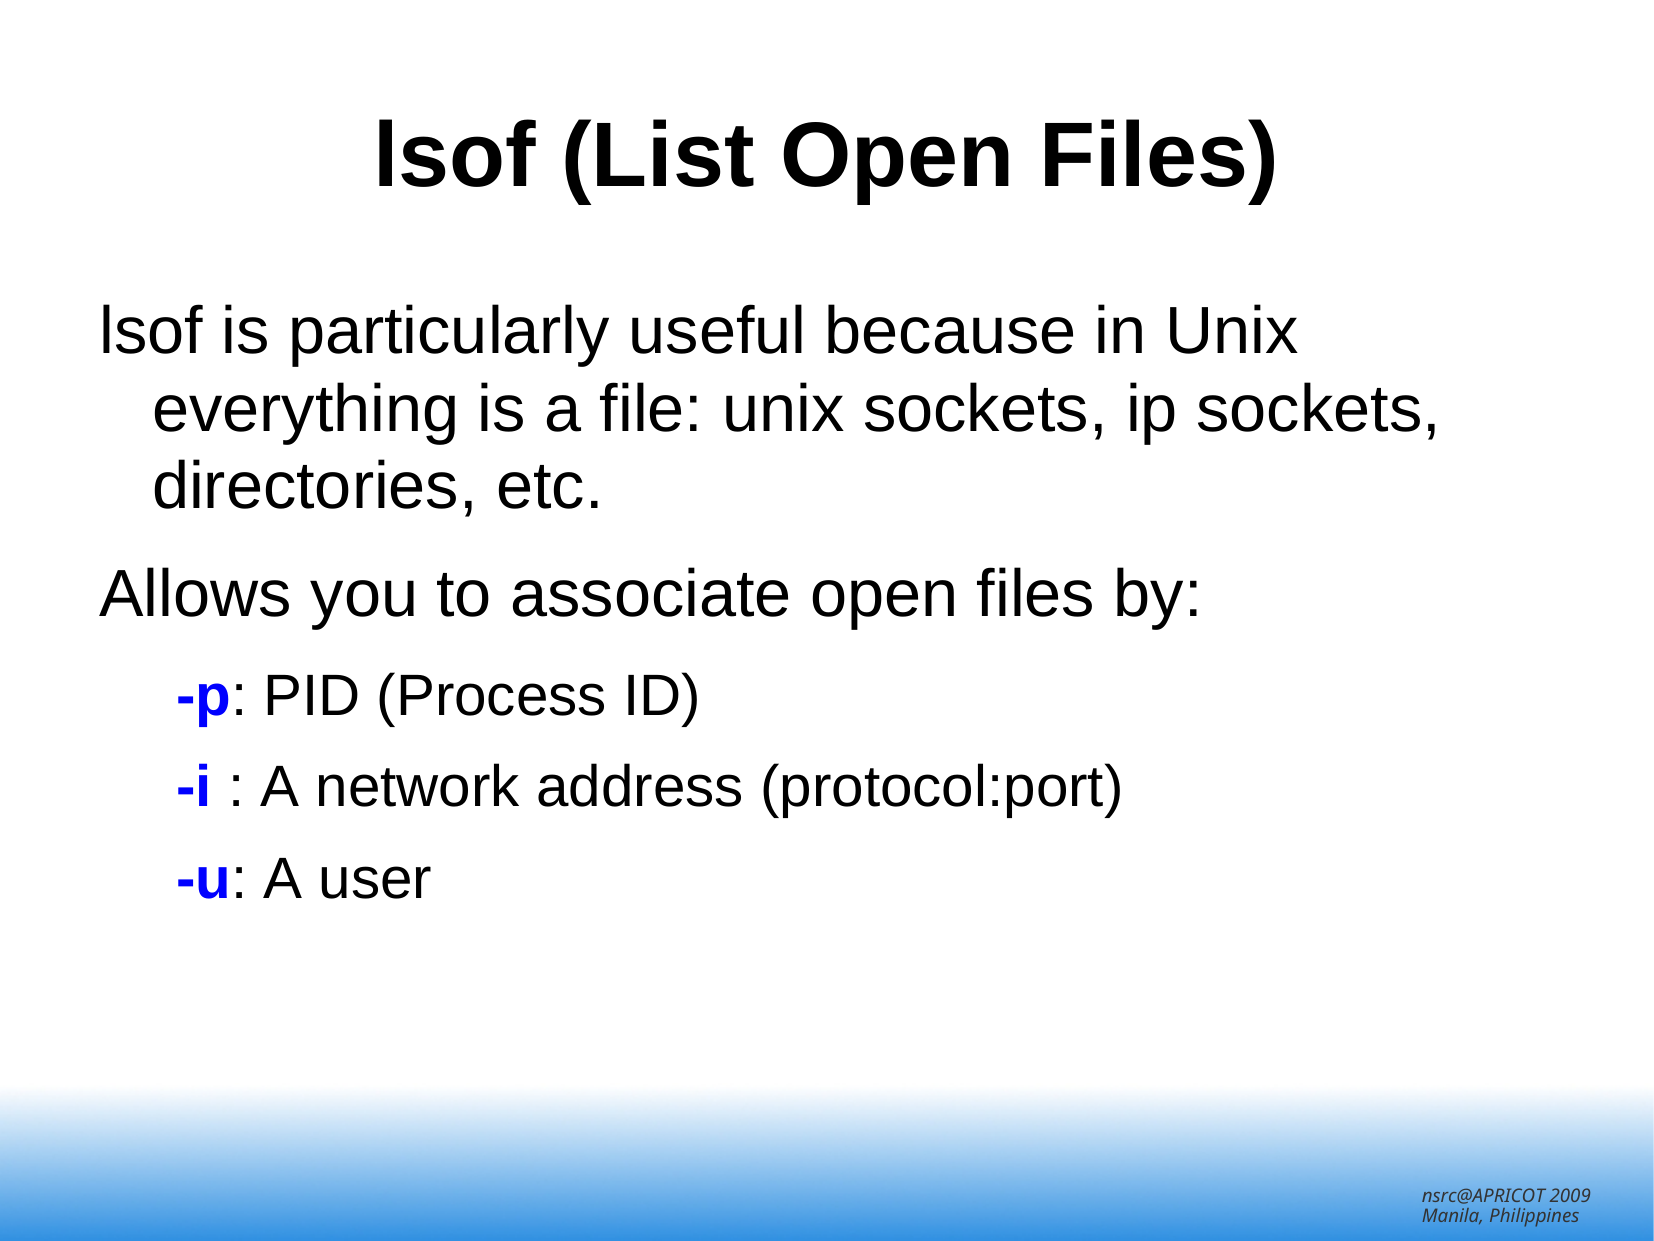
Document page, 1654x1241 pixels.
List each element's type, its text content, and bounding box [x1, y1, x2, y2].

picture [0, 1083, 1654, 1241]
title lsof (List Open Files)‏ [82, 49, 1571, 257]
list lsof is particularly useful because in Unix everything is a file: unix sockets, ip sockets, directories, etc. Allows you to associate open files by: -p: PID (Process ID) -i : A network address (protocol:port) -u: A user [82, 290, 1571, 1109]
